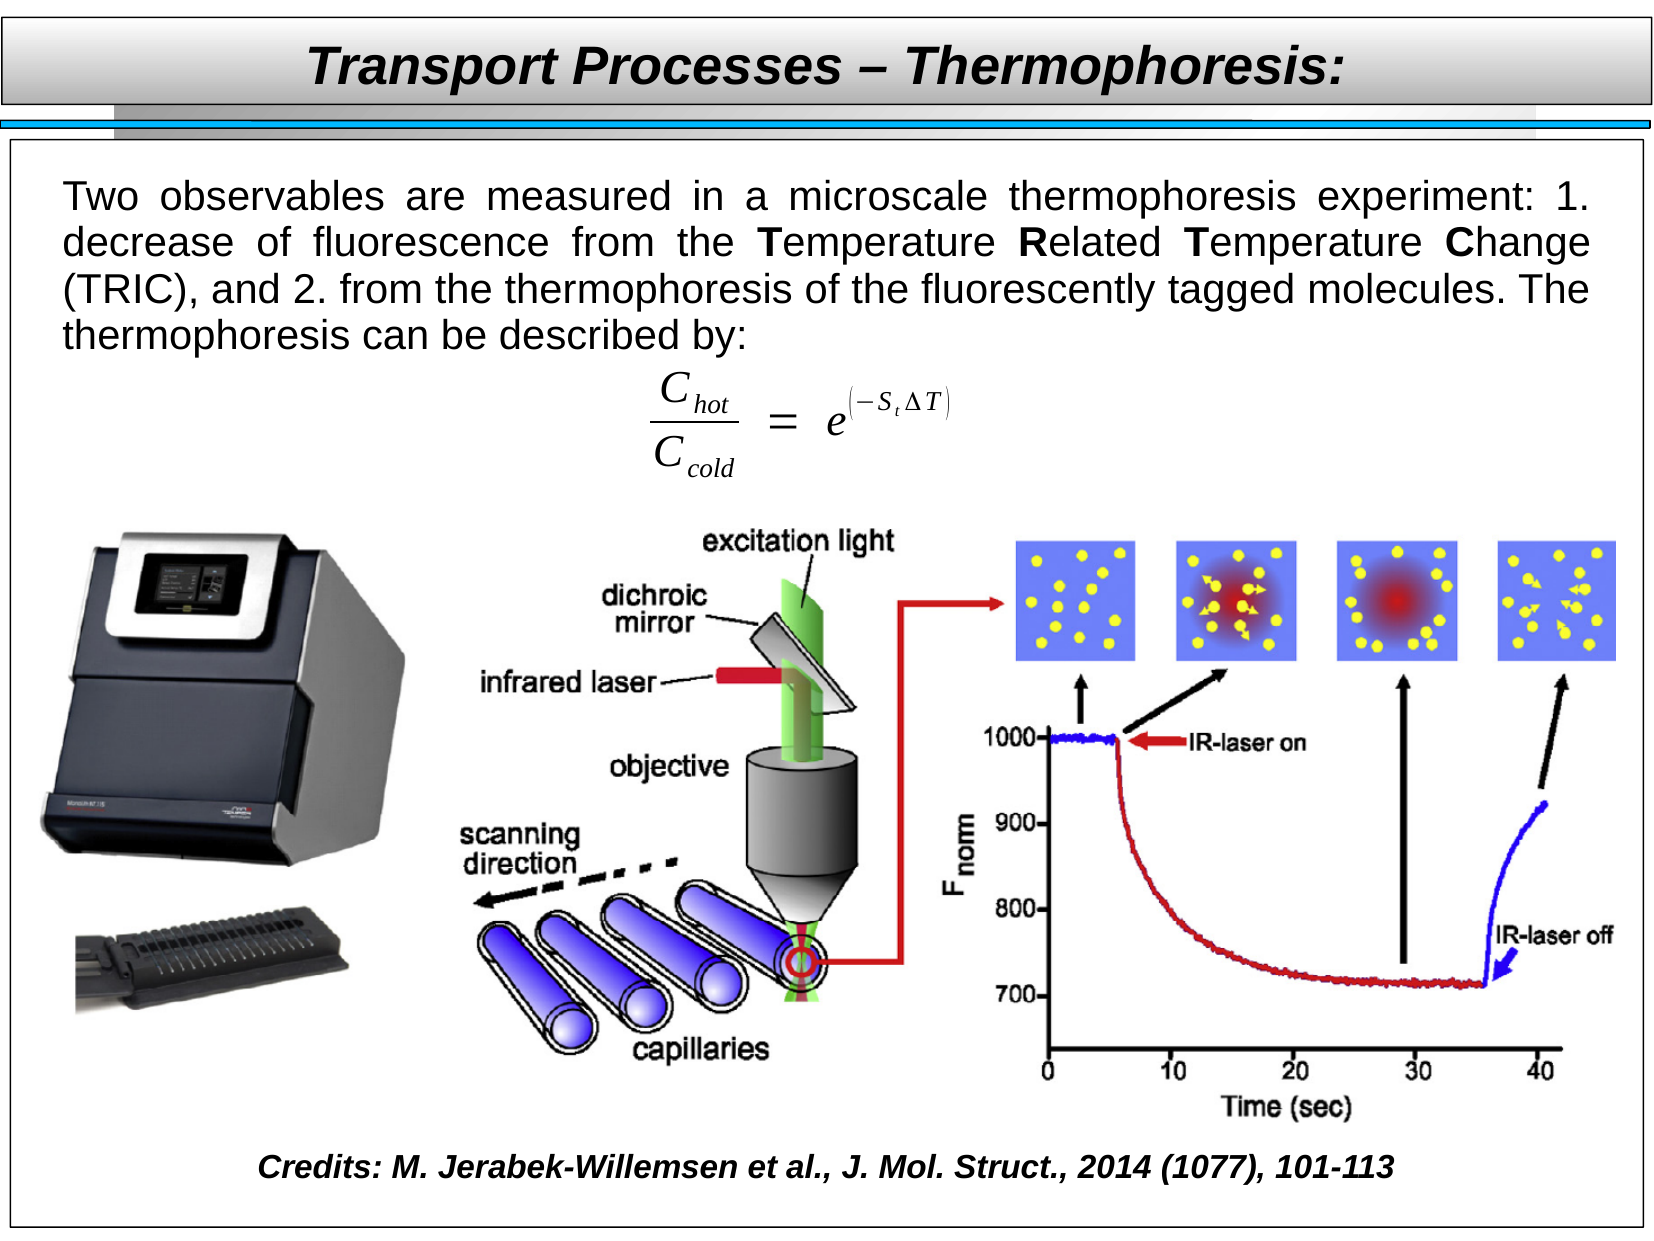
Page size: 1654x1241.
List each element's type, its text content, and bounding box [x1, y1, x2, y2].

text_box Two observables are measured in a microscale thermophoresis experiment: 1. decrease of fluorescence from the Temperature Related Temperature Change (TRIC), and 2. from the thermophoresis of the fluorescently tagged molecules. The thermophoresis can be described by: Credits: M. Jerabek-Willemsen et al., J. Mol. Struct., 2014 (1077), 101-113 [47, 165, 1606, 528]
text_box Transport Processes – Thermophoresis: [1, 17, 1652, 105]
text_box Two observables are measured in a microscale thermophoresis experiment: 1. decrease of fluorescence from the Temperature Related Temperature Change (TRIC), and 2. from the thermophoresis of the fluorescently tagged molecules. The thermophoresis can be described by: Credits: M. Jerabek-Willemsen et al., J. Mol. Struct., 2014 (1077), 101-113 [47, 1126, 1606, 1193]
text_box [10, 139, 1644, 1228]
picture [38, 528, 1616, 1126]
text_box [0, 120, 1651, 129]
chart [641, 361, 958, 484]
